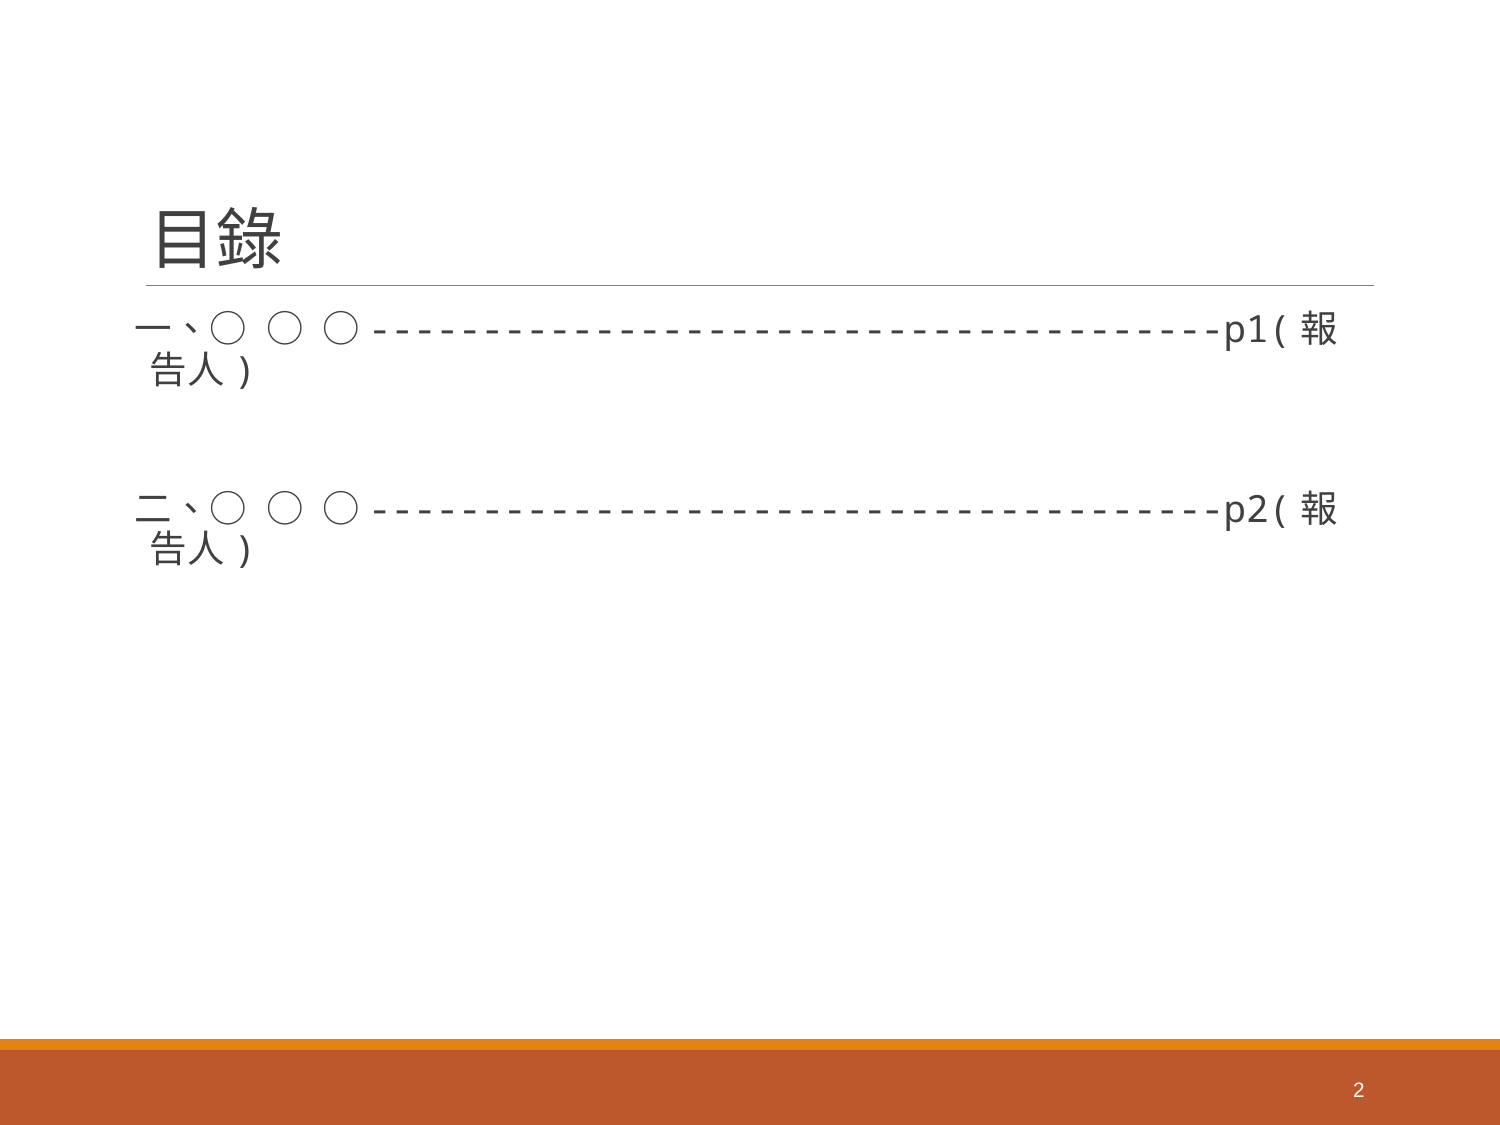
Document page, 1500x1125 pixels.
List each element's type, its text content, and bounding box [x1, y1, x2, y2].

list 一、○ ○ ○--------------------------------------p1(報告人) 二、○ ○ ○--------------------------------------p2(報告人) [134, 302, 1373, 963]
text_box <number> [1217, 1059, 1380, 1120]
title 目錄 [134, 47, 1373, 285]
